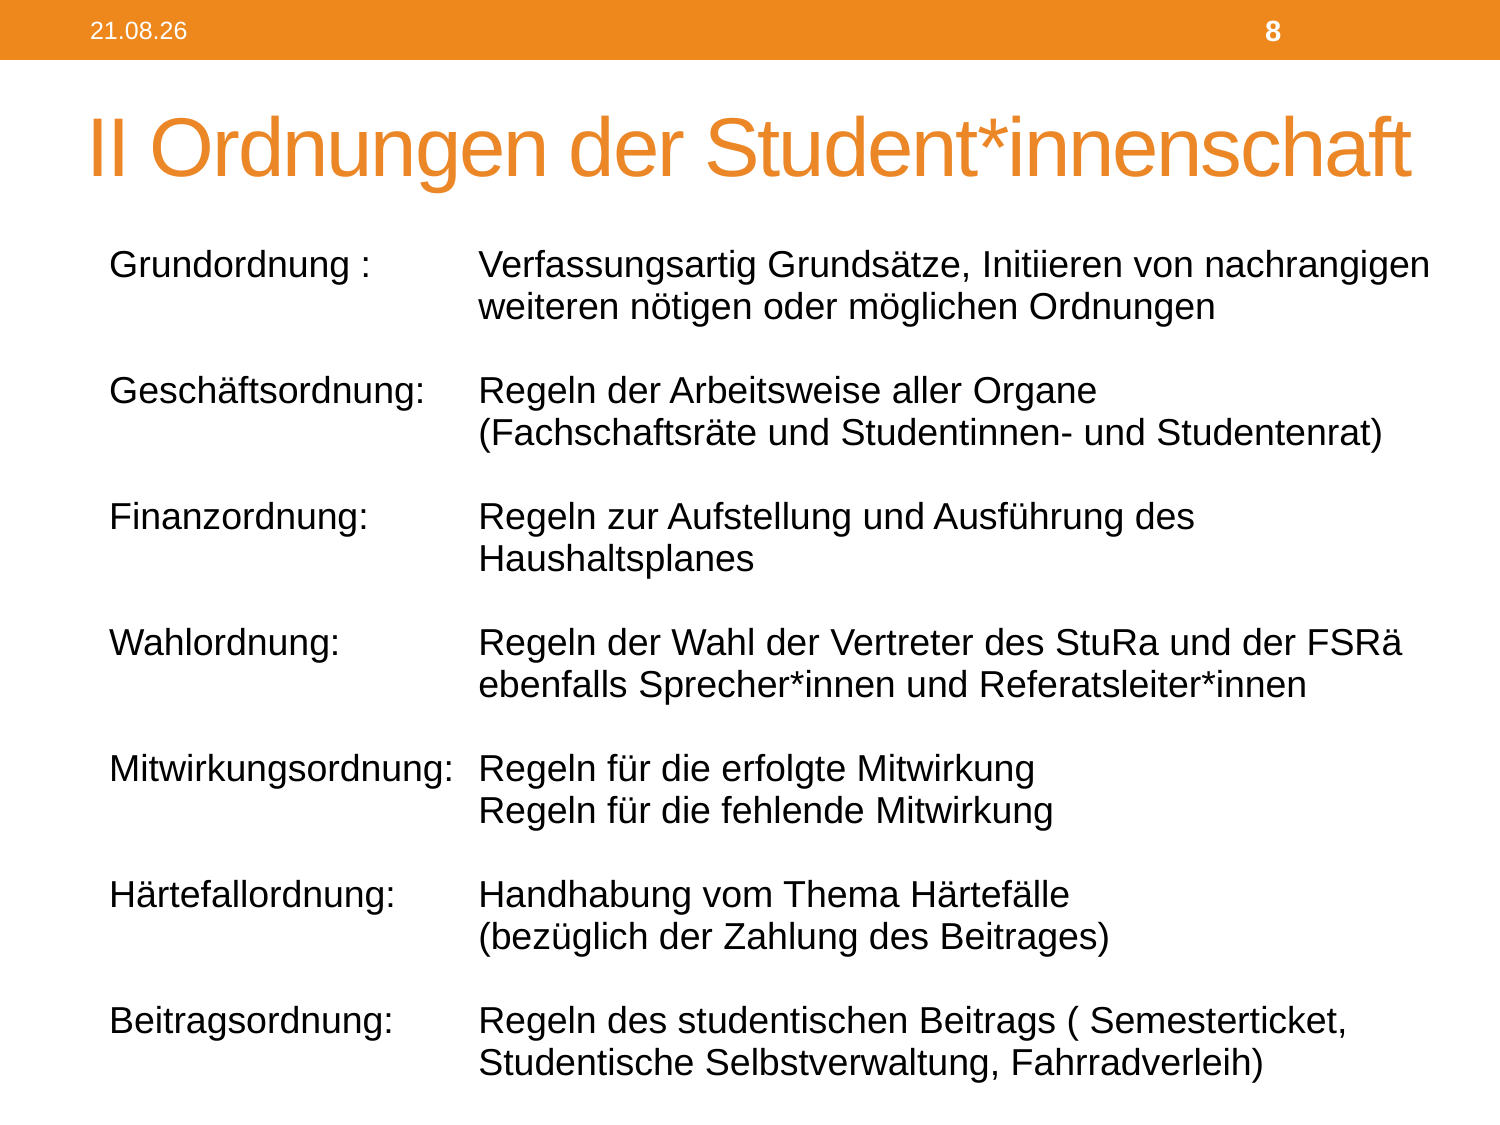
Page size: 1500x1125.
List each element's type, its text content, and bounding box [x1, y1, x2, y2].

slide_number <Nummer> [1250, 3, 1425, 57]
text_box Grundordnung : Verfassungsartig Grundsätze, Initiieren von nachrangigen weiteren nötigen oder möglichen Ordnungen Geschäftsordnung: Regeln der Arbeitsweise aller Organe (Fachschaftsräte und Studentinnen- und Studentenrat) Finanzordnung: Regeln zur Aufstellung und Ausführung des Haushaltsplanes Wahlordnung: Regeln der Wahl der Vertreter des StuRa und der FSRä ebenfalls Sprecher*innen und Referatsleiter*innen Mitwirkungsordnung: Regeln für die erfolgte Mitwirkung Regeln für die fehlende Mitwirkung Härtefallordnung: Handhabung vom Thema Härtefälle (bezüglich der Zahlung des Beitrages) Beitragsordnung: Regeln des studentischen Beitrags ( Semesterticket, Studentische Selbstverwaltung, Fahrradverleih) [94, 236, 1465, 1091]
title II Ordnungen der Student*innenschaft [0, 61, 1500, 225]
slide_number 08.01.19 [75, 3, 550, 57]
